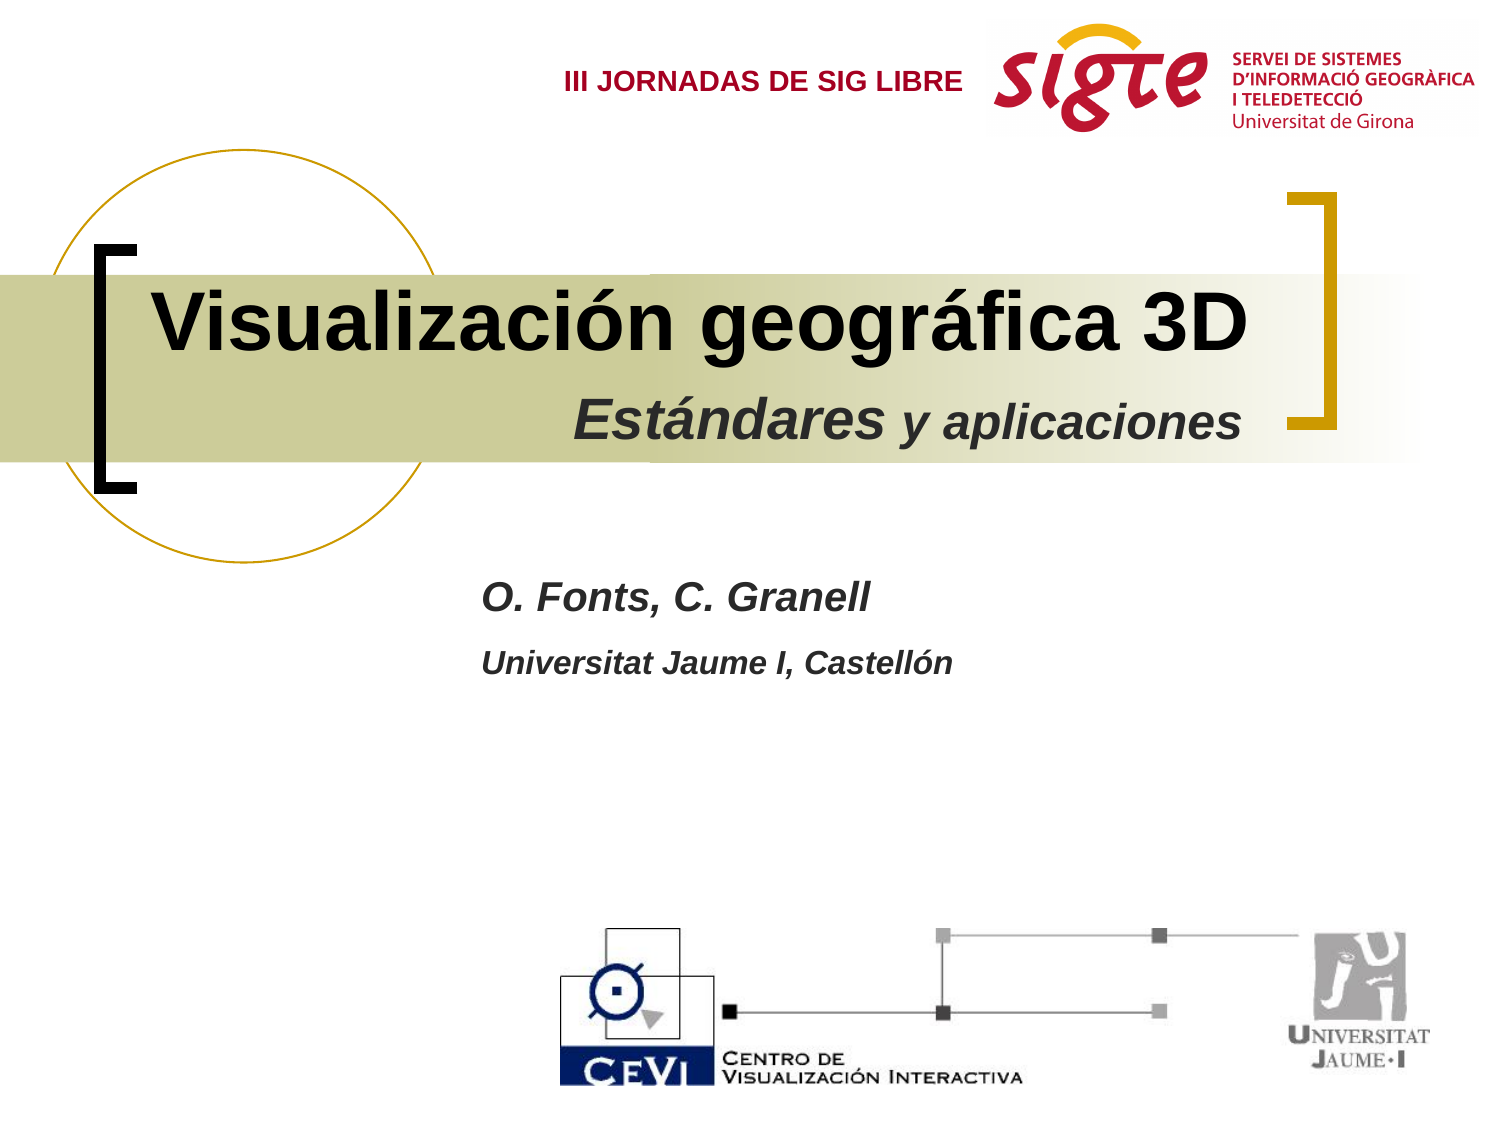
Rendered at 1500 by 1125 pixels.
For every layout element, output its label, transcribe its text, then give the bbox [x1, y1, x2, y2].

picture [560, 928, 1430, 1086]
title Visualización geográfica 3D [135, 231, 1340, 411]
picture [986, 19, 1479, 137]
text_box O. Fonts, C. Granell Universitat Jaume I, Castellón [466, 562, 1070, 689]
text_box Estándares y aplicaciones [454, 373, 1259, 459]
